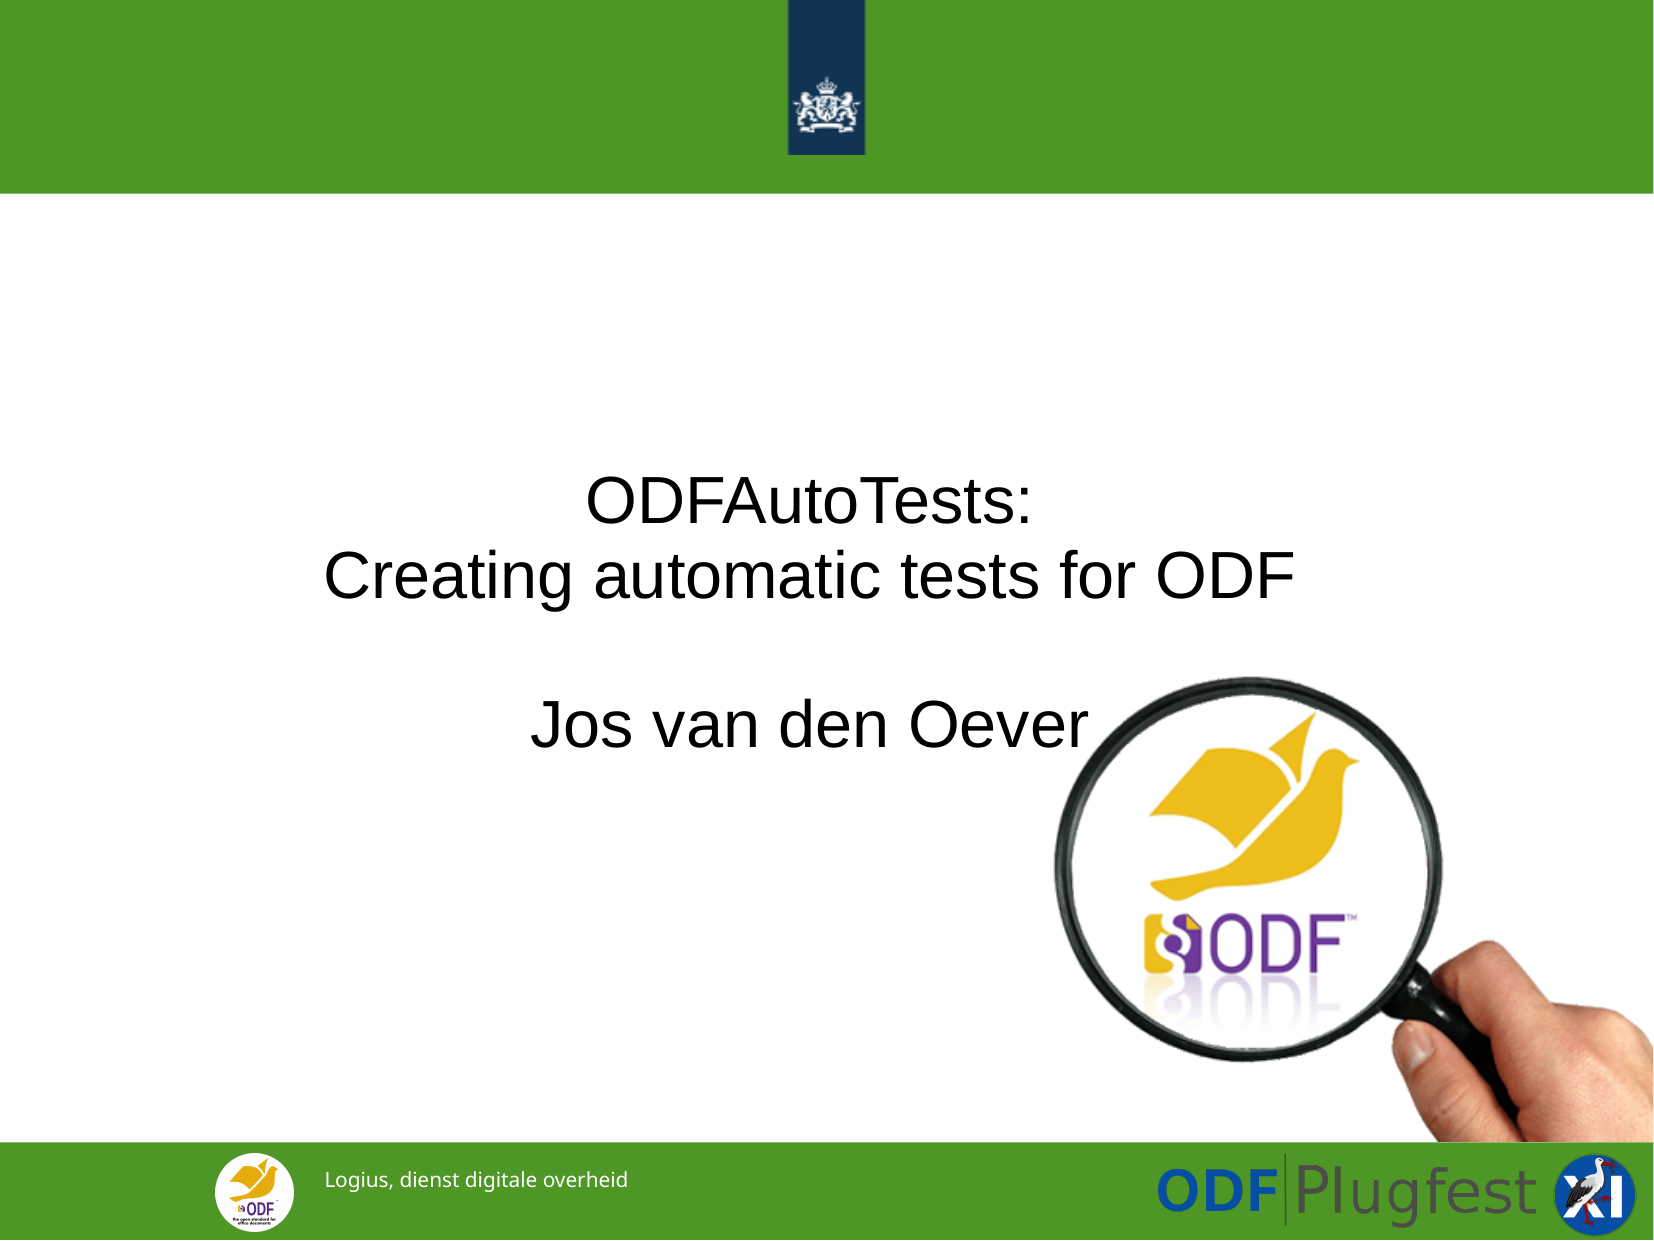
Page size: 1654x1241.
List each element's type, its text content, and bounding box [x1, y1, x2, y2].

subtitle ODFAutoTests: Creating automatic tests for ODF Jos van den Oever [82, 290, 1538, 1010]
picture [1158, 1153, 1654, 1237]
picture [0, 0, 1654, 155]
picture [1038, 652, 1654, 1142]
picture [215, 1153, 294, 1232]
